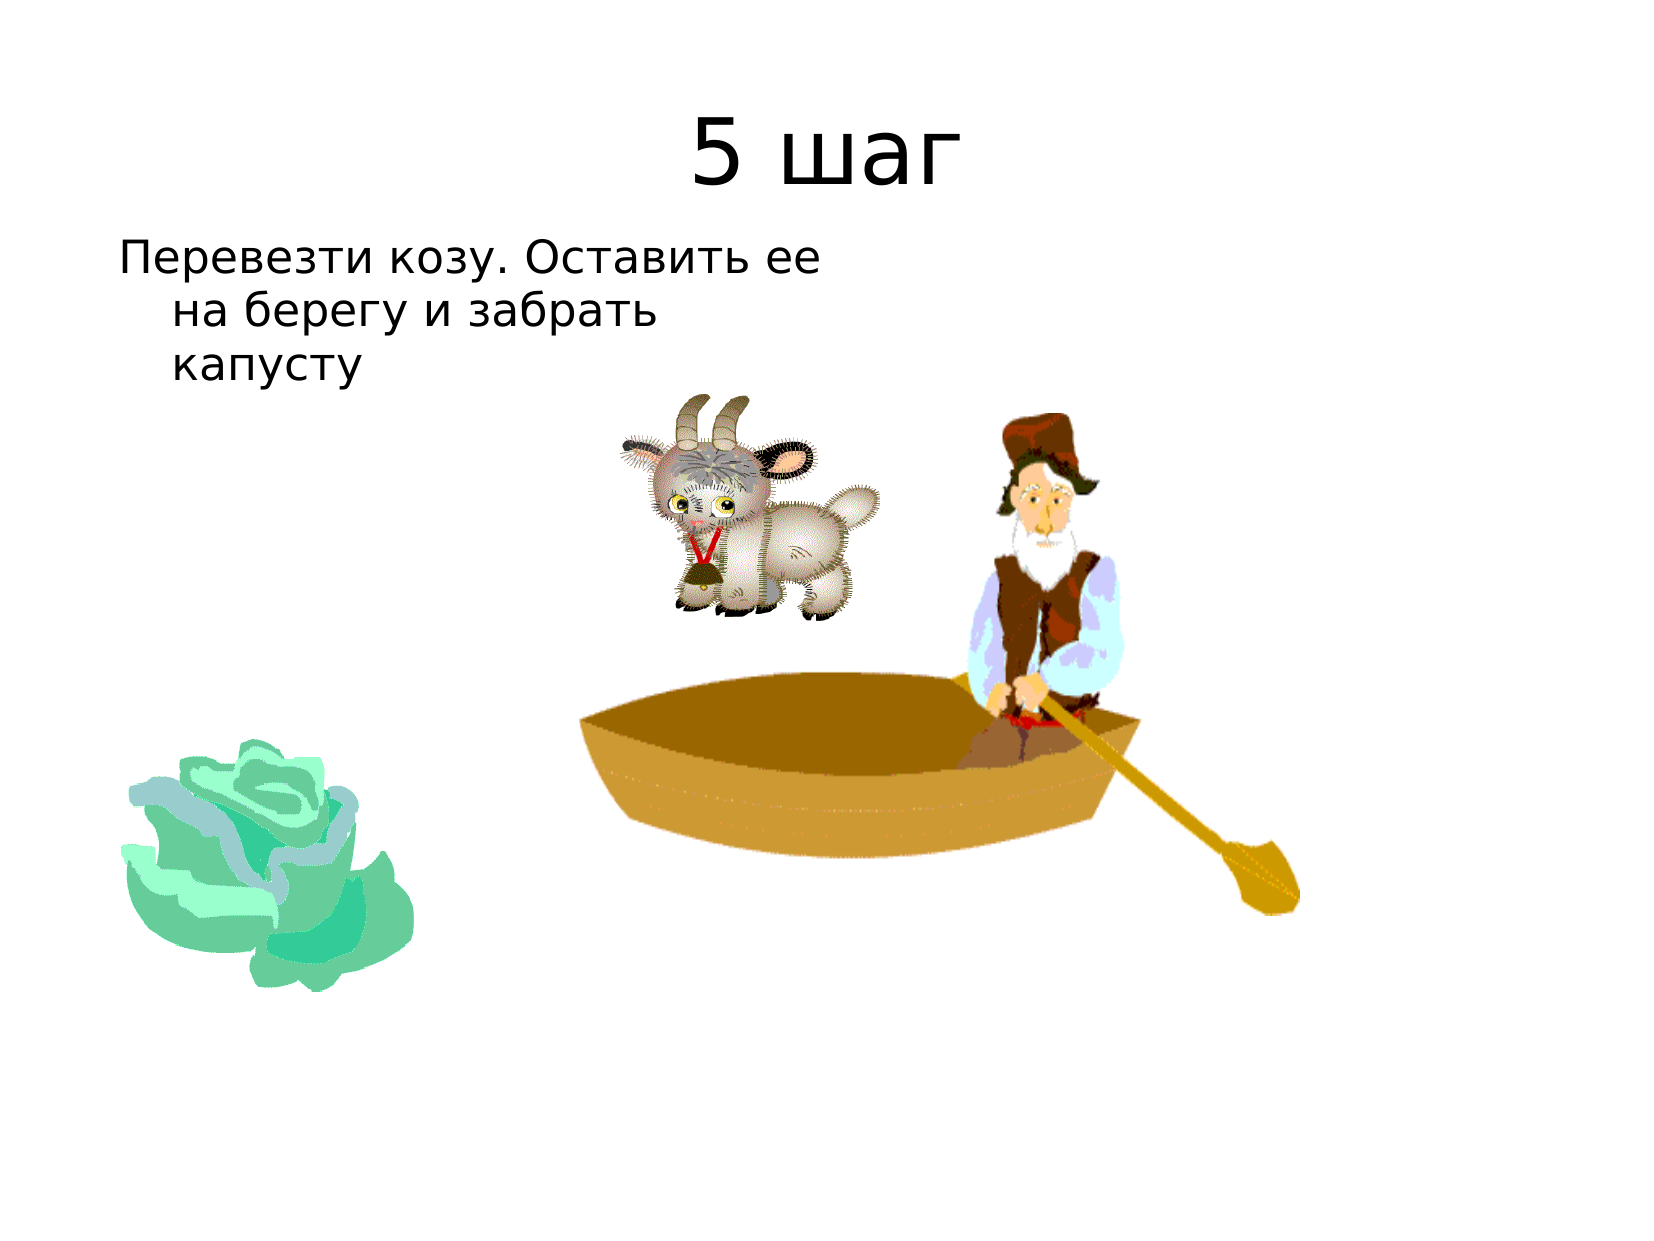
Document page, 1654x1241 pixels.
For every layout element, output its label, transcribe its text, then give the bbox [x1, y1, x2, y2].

list Перевезти козу. Оставить ее на берегу и забрать капусту [100, 231, 827, 392]
title 5 шаг [82, 56, 1571, 250]
picture [579, 394, 1300, 916]
picture [121, 738, 414, 992]
